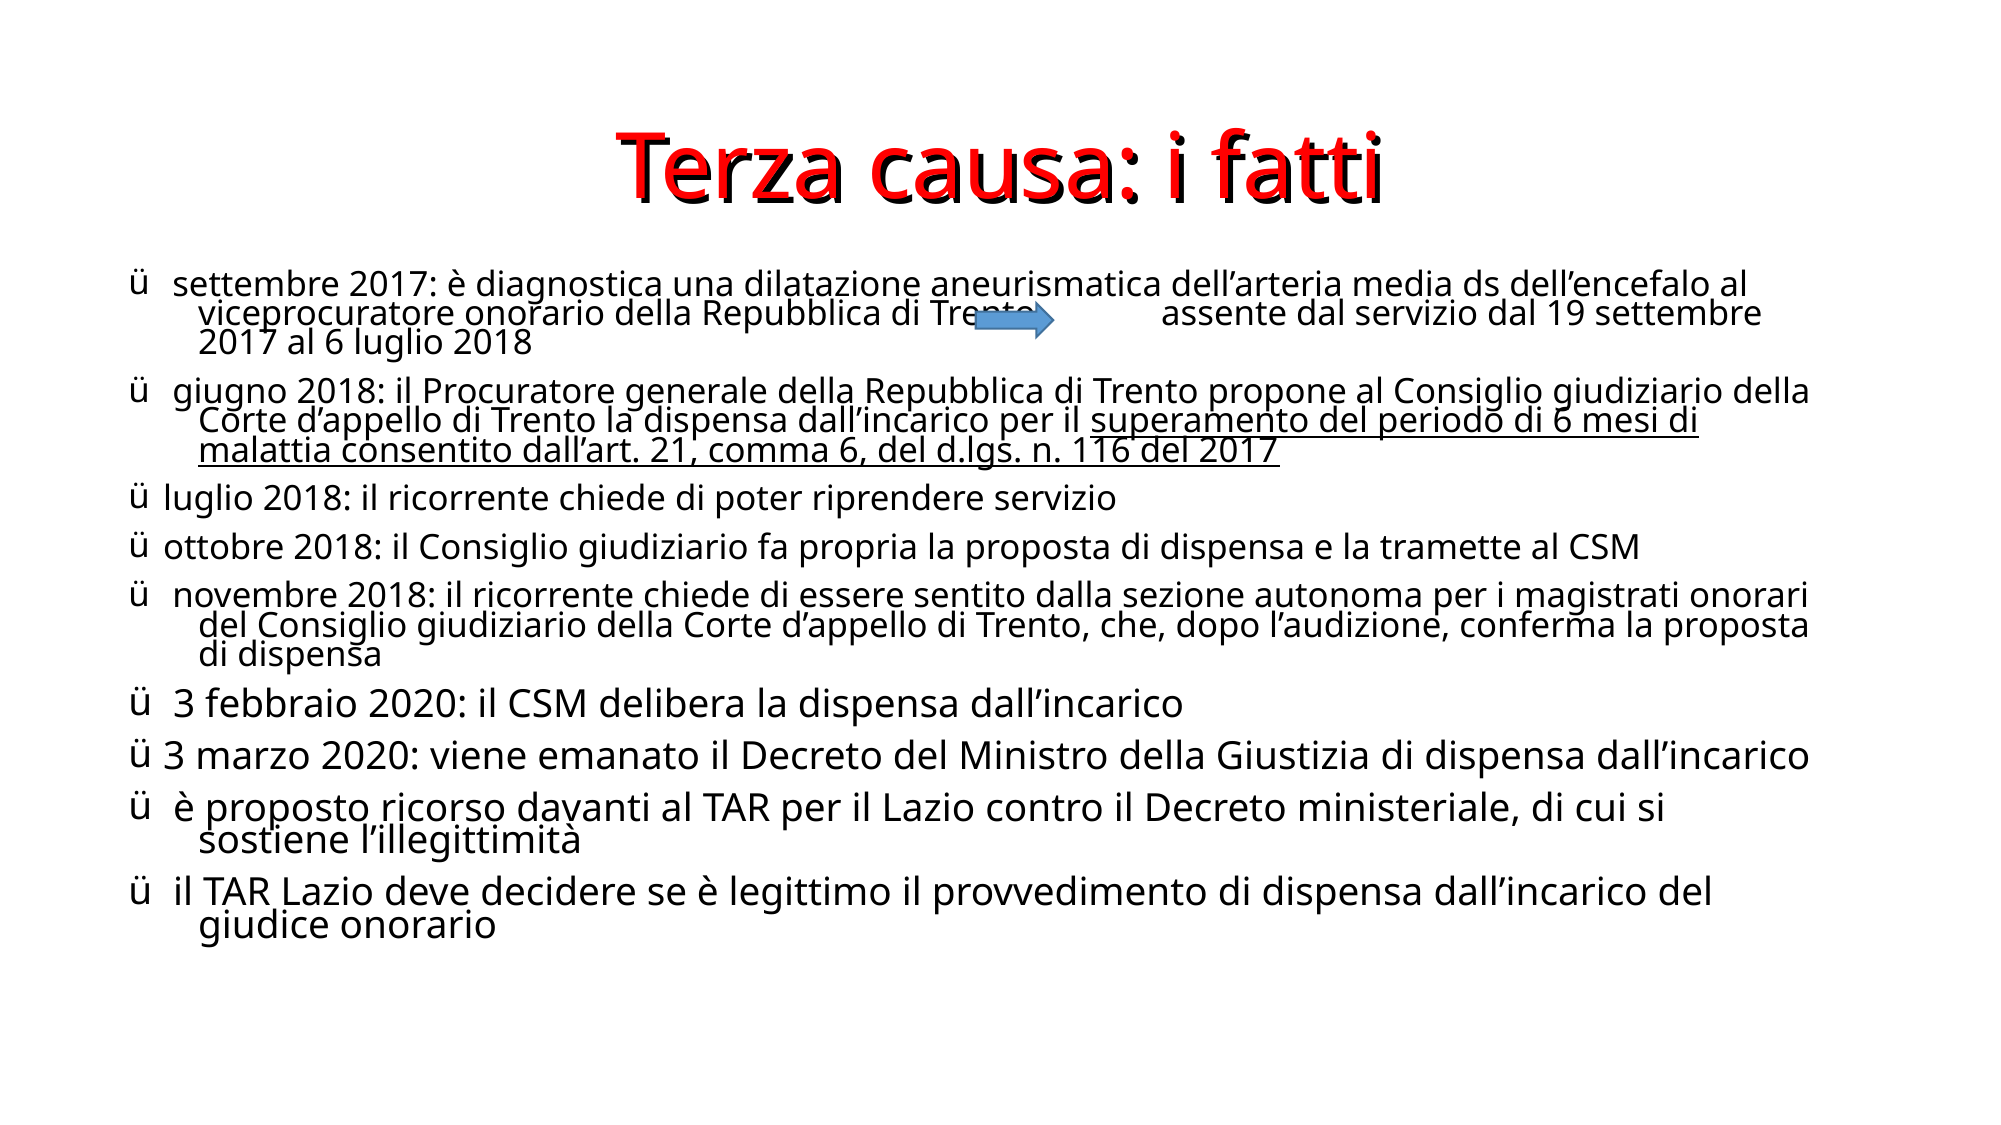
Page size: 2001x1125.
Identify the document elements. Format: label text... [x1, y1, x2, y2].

title Terza causa: i fatti [137, 59, 1863, 278]
text_box [975, 303, 1054, 338]
list settembre 2017: è diagnostica una dilatazione aneurismatica dell’arteria media ds dell’encefalo al viceprocuratore onorario della Repubblica di Trento assente dal servizio dal 19 settembre 2017 al 6 luglio 2018 giugno 2018: il Procuratore generale della Repubblica di Trento propone al Consiglio giudiziario della Corte d’appello di Trento la dispensa dall’incarico per il superamento del periodo di 6 mesi di malattia consentito dall’art. 21, comma 6, del d.lgs. n. 116 del 2017 luglio 2018: il ricorrente chiede di poter riprendere servizio ottobre 2018: il Consiglio giudiziario fa propria la proposta di dispensa e la tramette al CSM novembre 2018: il ricorrente chiede di essere sentito dalla sezione autonoma per i magistrati onorari del Consiglio giudiziario della Corte d’appello di Trento, che, dopo l’audizione, conferma la proposta di dispensa 3 febbraio 2020: il CSM delibera la dispensa dall’incarico 3 marzo 2020: viene emanato il Decreto del Ministro della Giustizia di dispensa dall’incarico è proposto ricorso davanti al TAR per il Lazio contro il Decreto ministeriale, di cui si sostiene l’illegittimità il TAR Lazio deve decidere se è legittimo il provvedimento di dispensa dall’incarico del giudice onorario [113, 265, 1839, 980]
